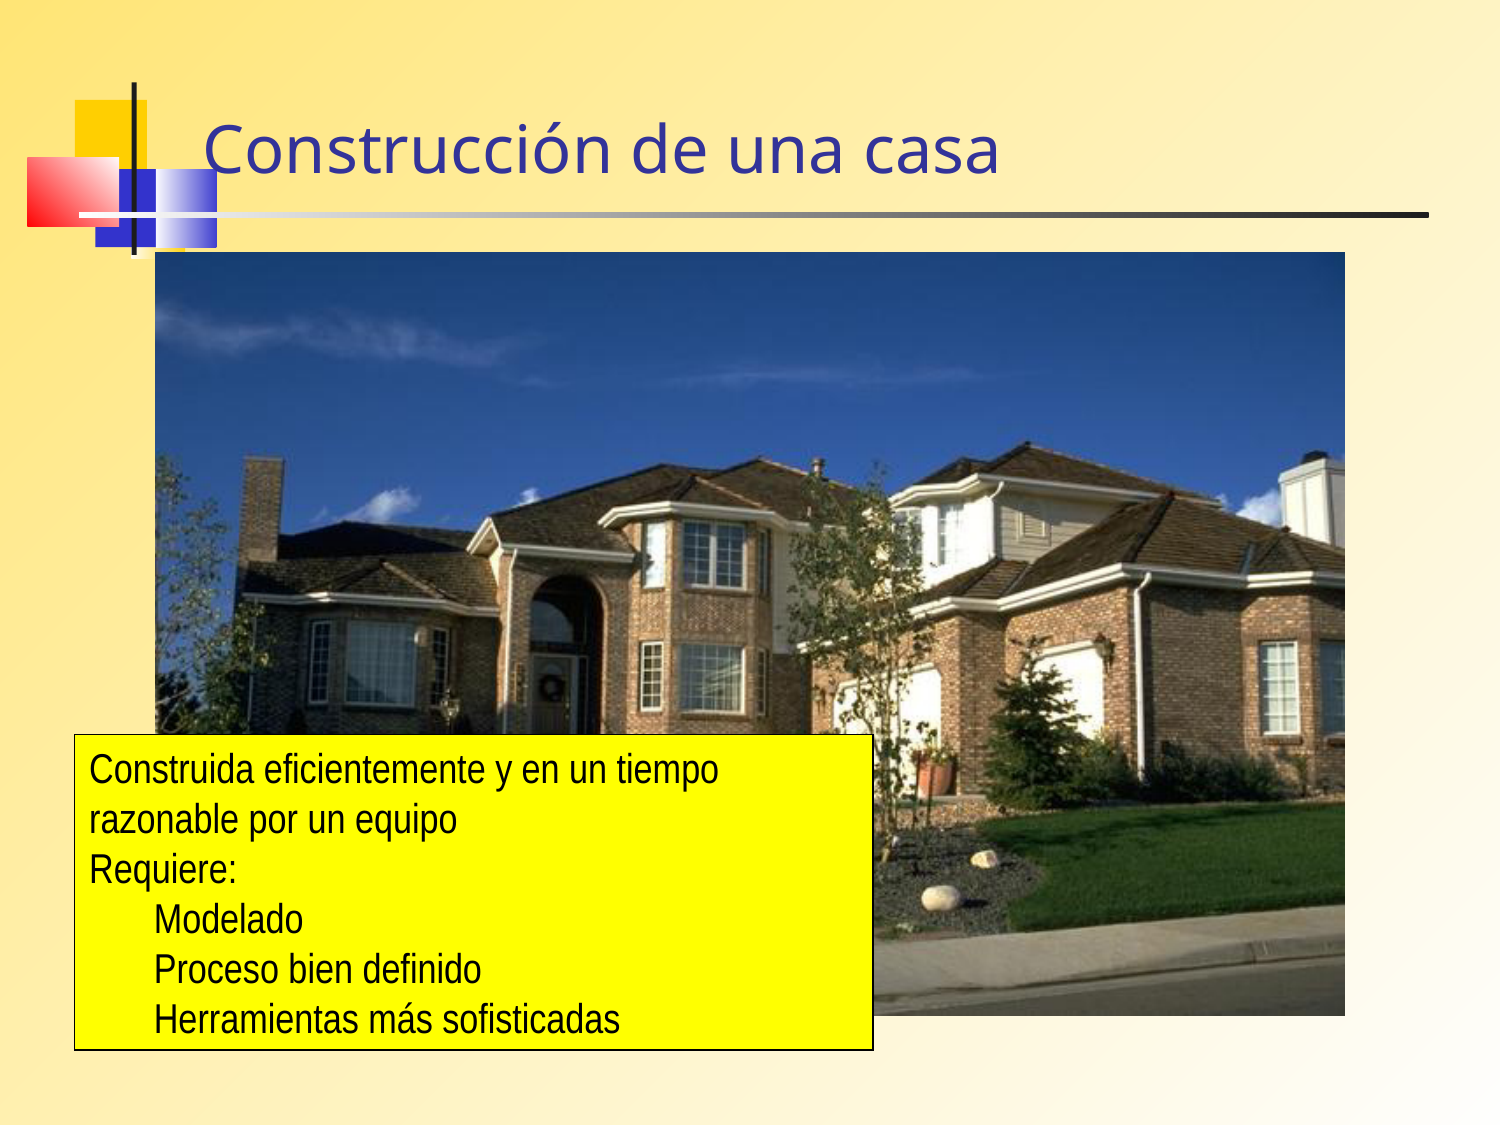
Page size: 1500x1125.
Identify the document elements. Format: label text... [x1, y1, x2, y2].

text_box Construida eficientemente y en un tiempo razonable por un equipo Requiere: Modelado Proceso bien definido Herramientas más sofisticadas [74, 734, 873, 1050]
picture [155, 252, 1345, 1016]
title Construcción de una casa [187, 37, 1466, 201]
